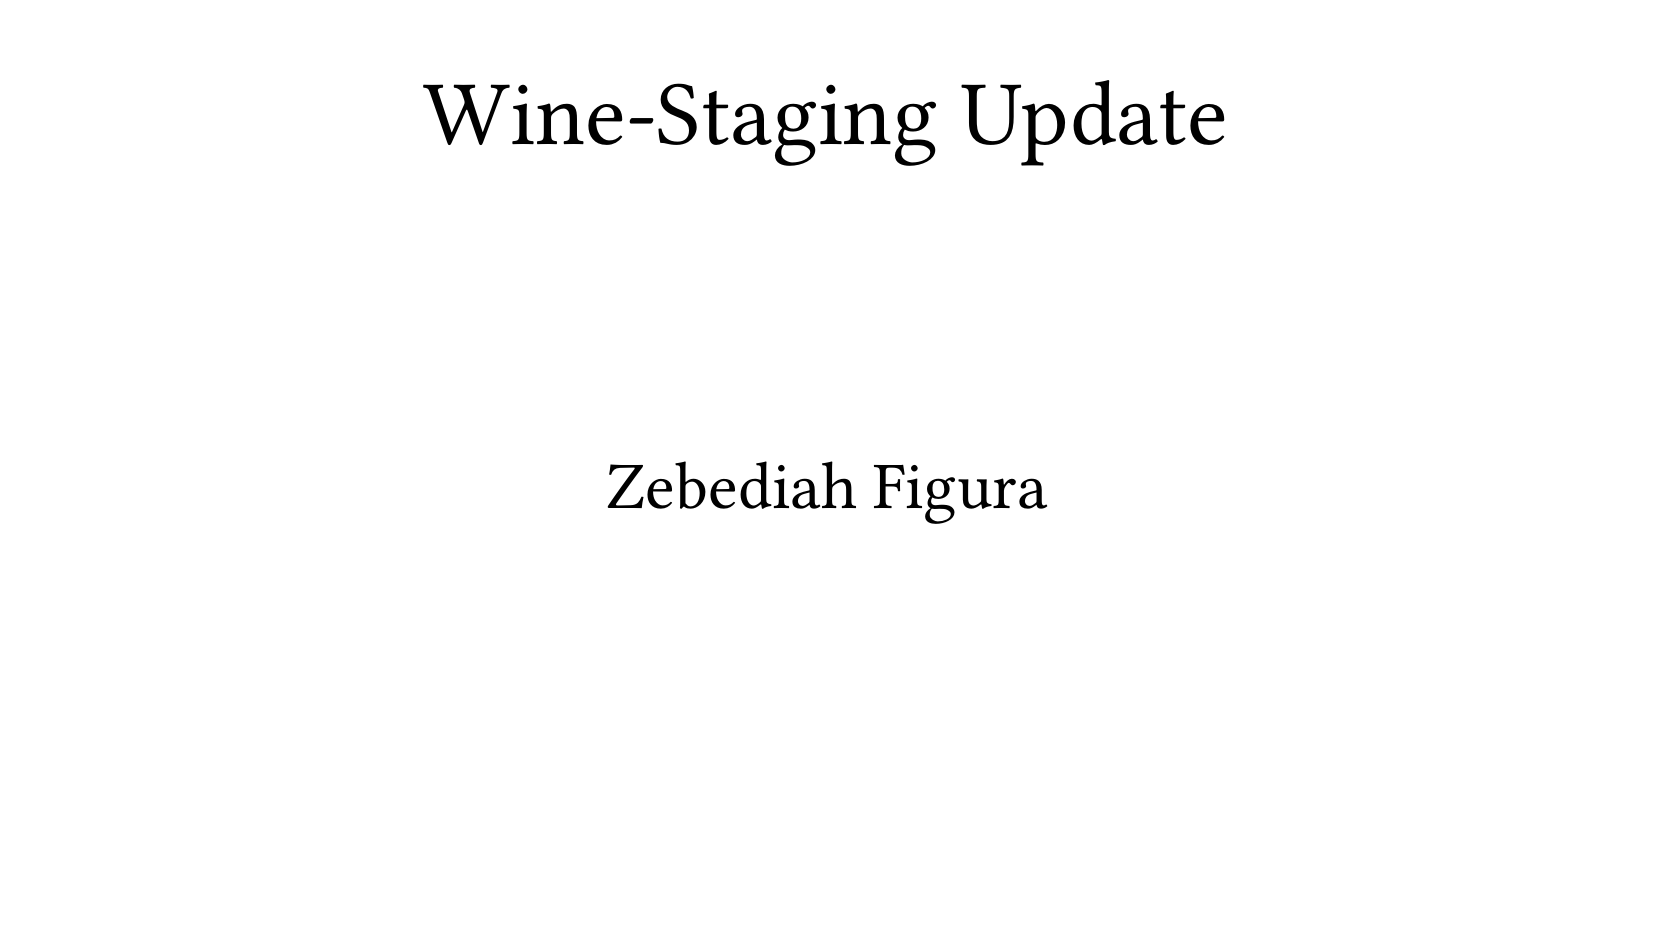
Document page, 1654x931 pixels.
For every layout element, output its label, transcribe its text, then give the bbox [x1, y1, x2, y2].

subtitle Zebediah Figura [82, 217, 1571, 758]
title Wine-Staging Update [82, 37, 1571, 193]
